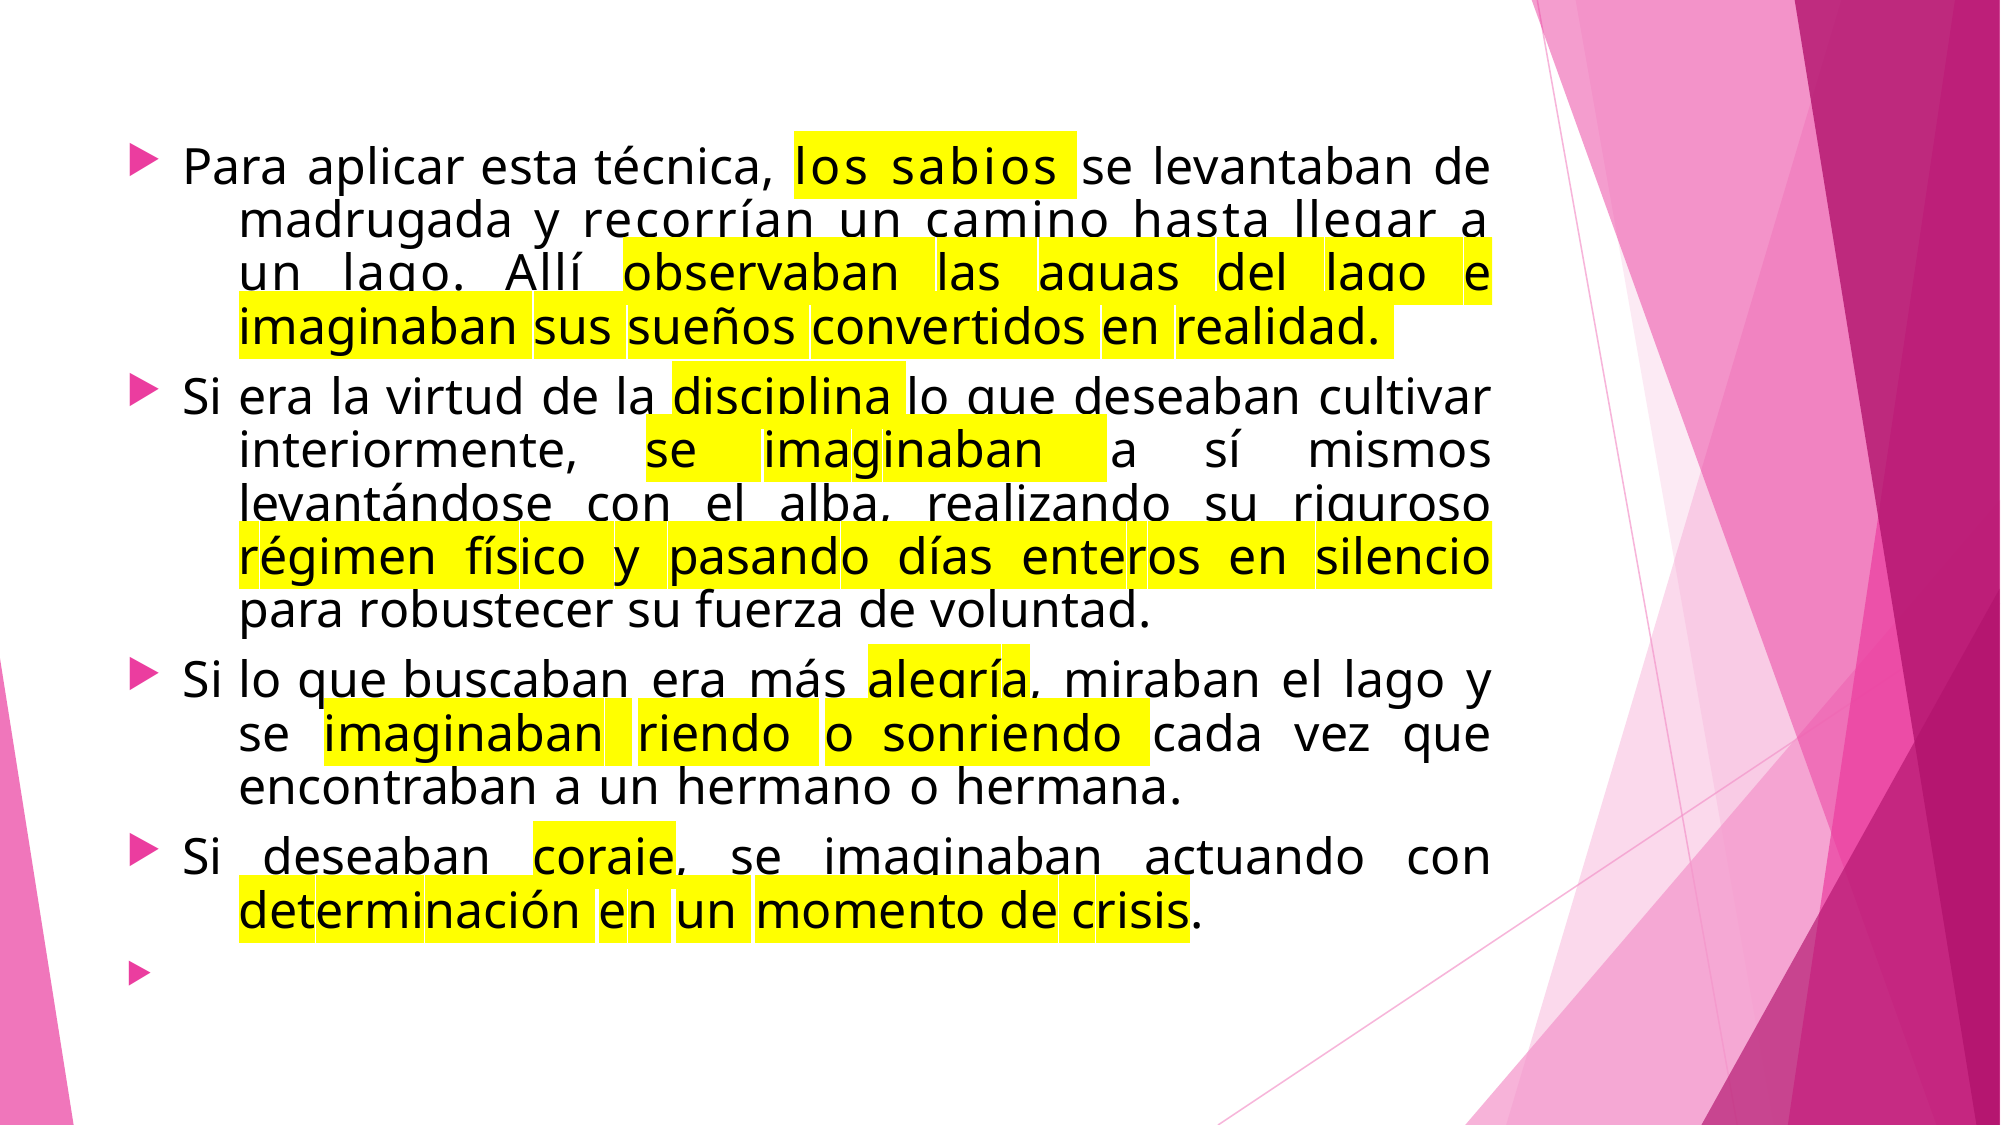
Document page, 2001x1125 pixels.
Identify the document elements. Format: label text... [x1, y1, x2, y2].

list Para aplicar esta técnica, los sabios se levantaban de madrugada y recorrían un camino hasta llegar a un lago. Allí observaban las aguas del lago e imaginaban sus sueños convertidos en realidad. Si era la virtud de la disciplina lo que deseaban cultivar interiormente, se imaginaban a sí mismos levantándose con el alba, realizando su riguroso régimen físico y pasando días enteros en silencio para robustecer su fuerza de voluntad. Si lo que buscaban era más alegría, miraban el lago y se imaginaban riendo o sonriendo cada vez que encontraban a un hermano o hermana. Si deseaban coraje, se imaginaban actuando con determinación en un momento de crisis. [111, 133, 1522, 1096]
